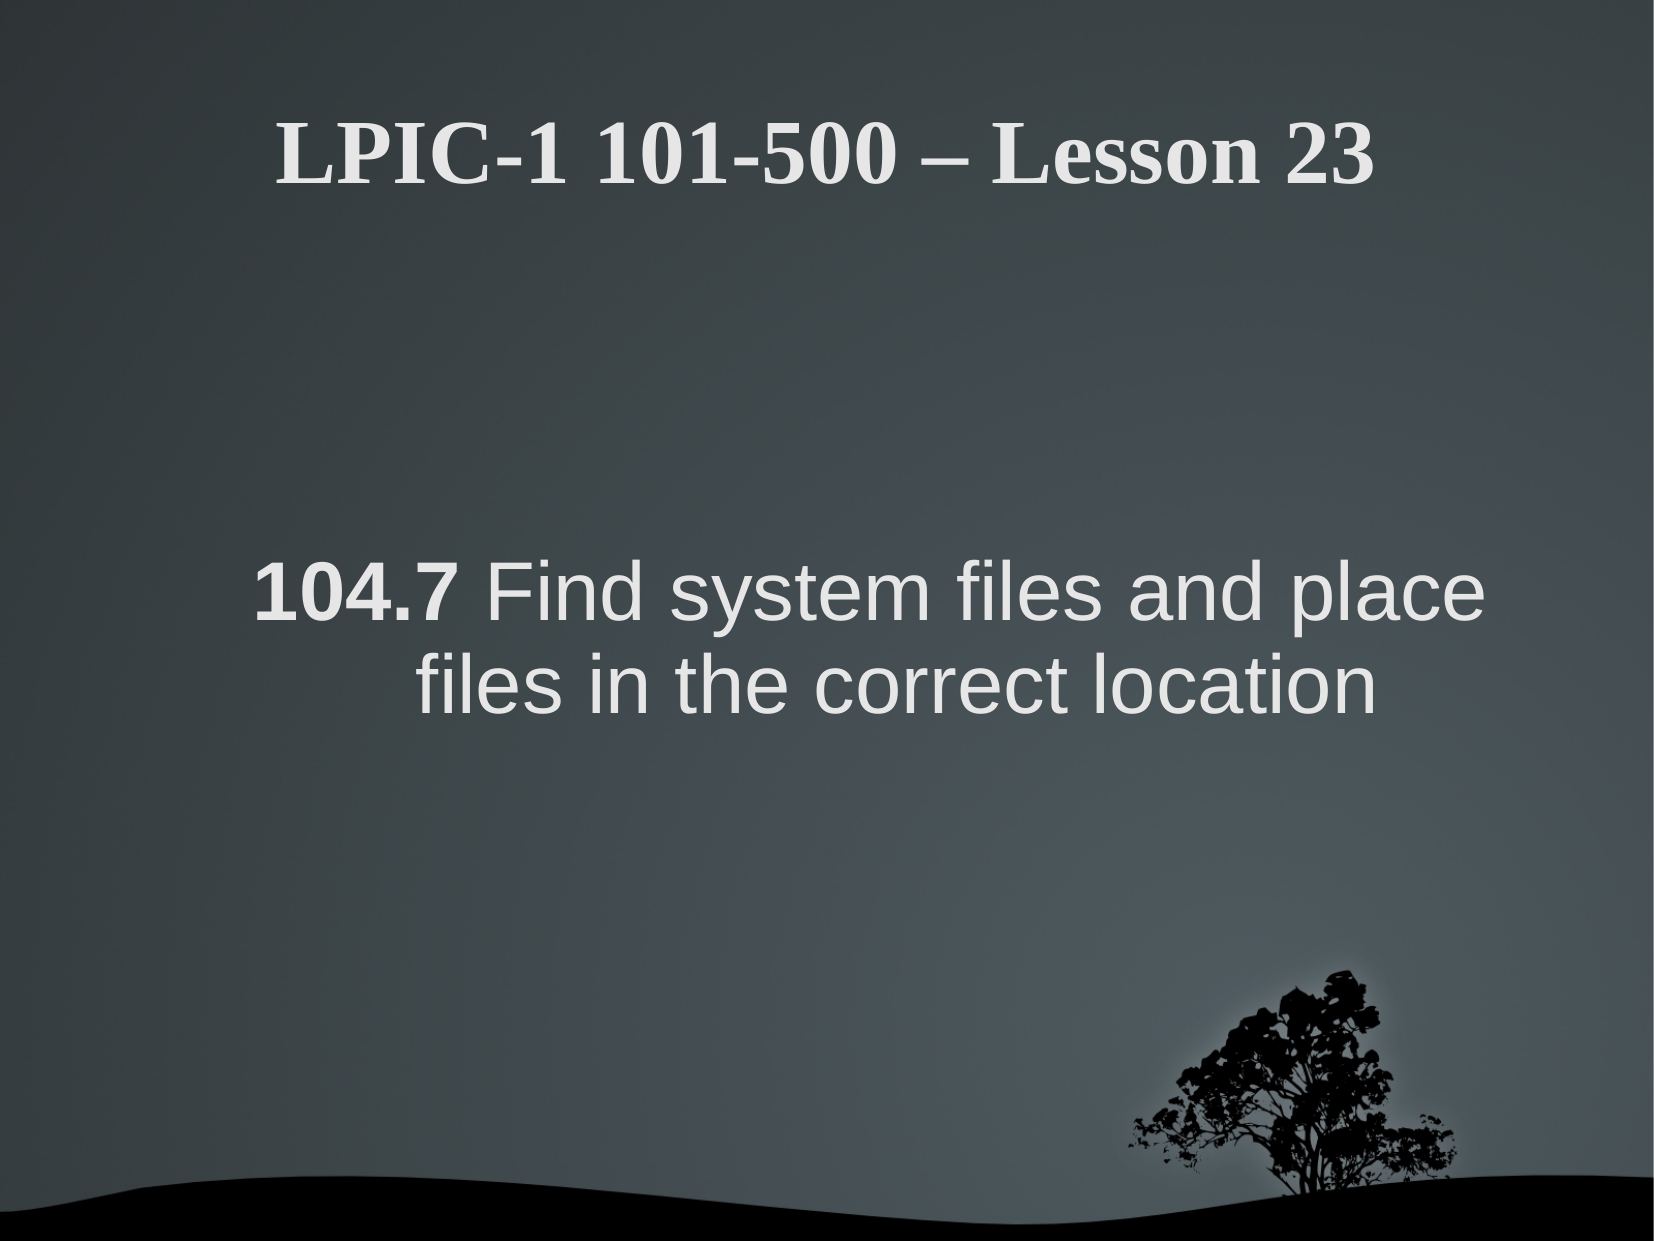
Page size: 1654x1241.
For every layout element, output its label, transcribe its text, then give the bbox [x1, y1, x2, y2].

list 104.7 Find system files and place files in the correct location [82, 290, 1571, 1109]
picture [0, 0, 1654, 1241]
title LPIC-1 101-500 – Lesson 23 [82, 49, 1571, 257]
